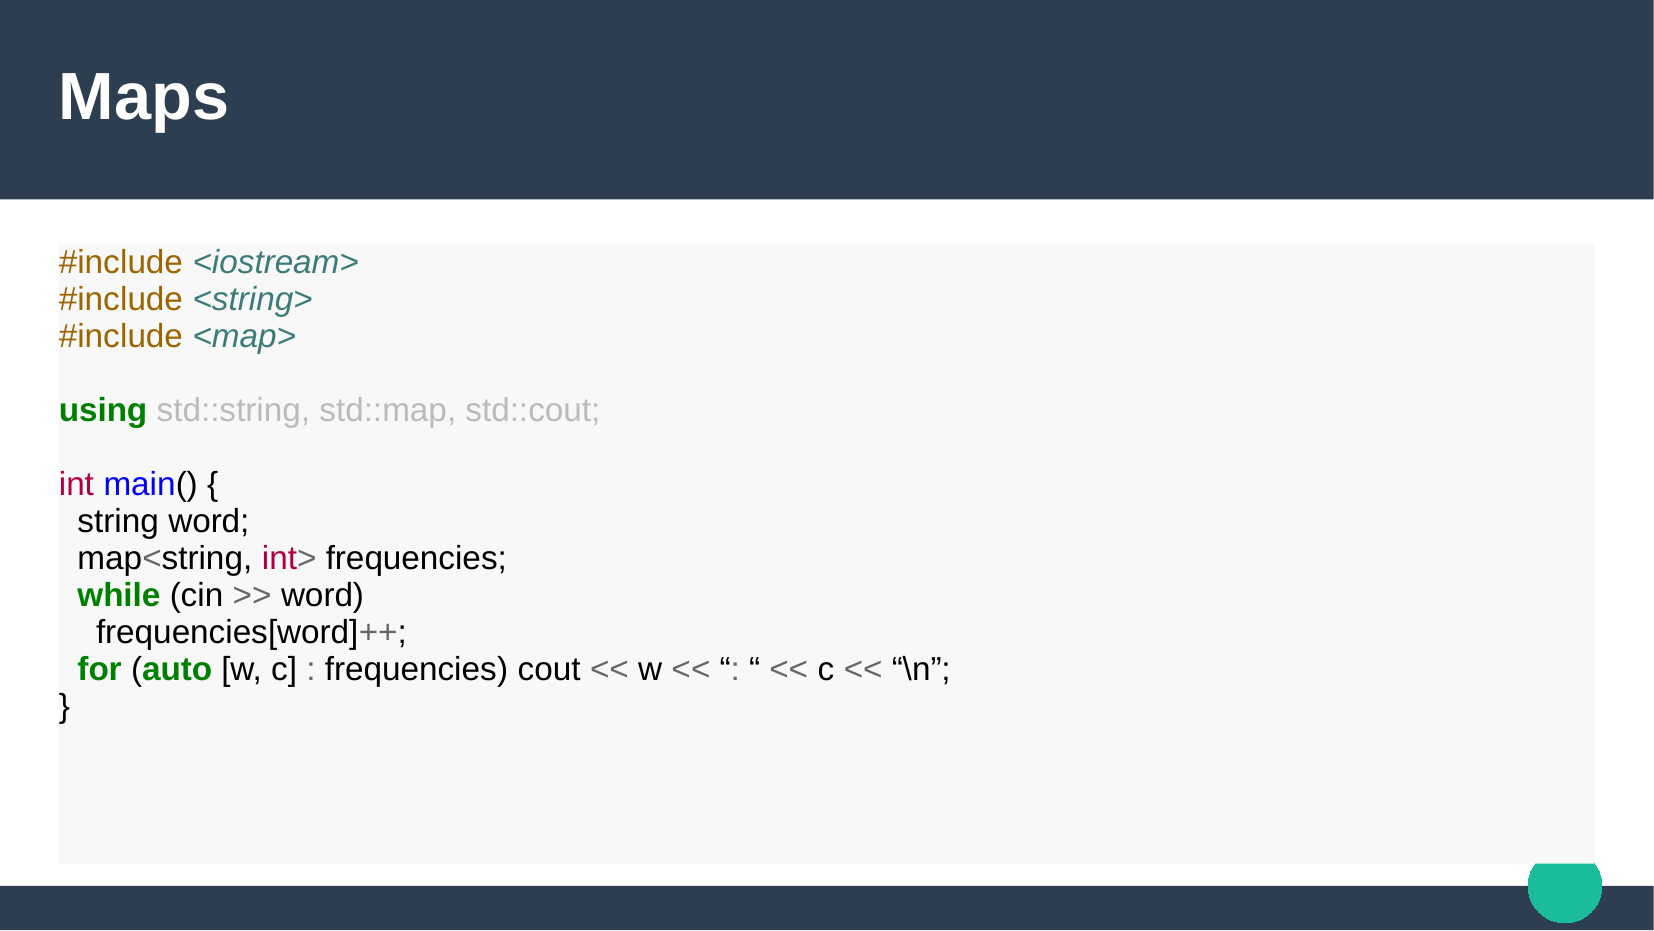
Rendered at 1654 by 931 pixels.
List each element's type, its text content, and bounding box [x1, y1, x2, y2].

title Maps [59, 37, 1595, 155]
list #include <iostream> #include <string> #include <map> using std::string, std::map, std::cout; int main() { string word; map<string, int> frequencies; while (cin >> word) frequencies[word]++; for (auto [w, c] : frequencies) cout << w << “: “ << c << “\n”; } [59, 243, 1595, 864]
